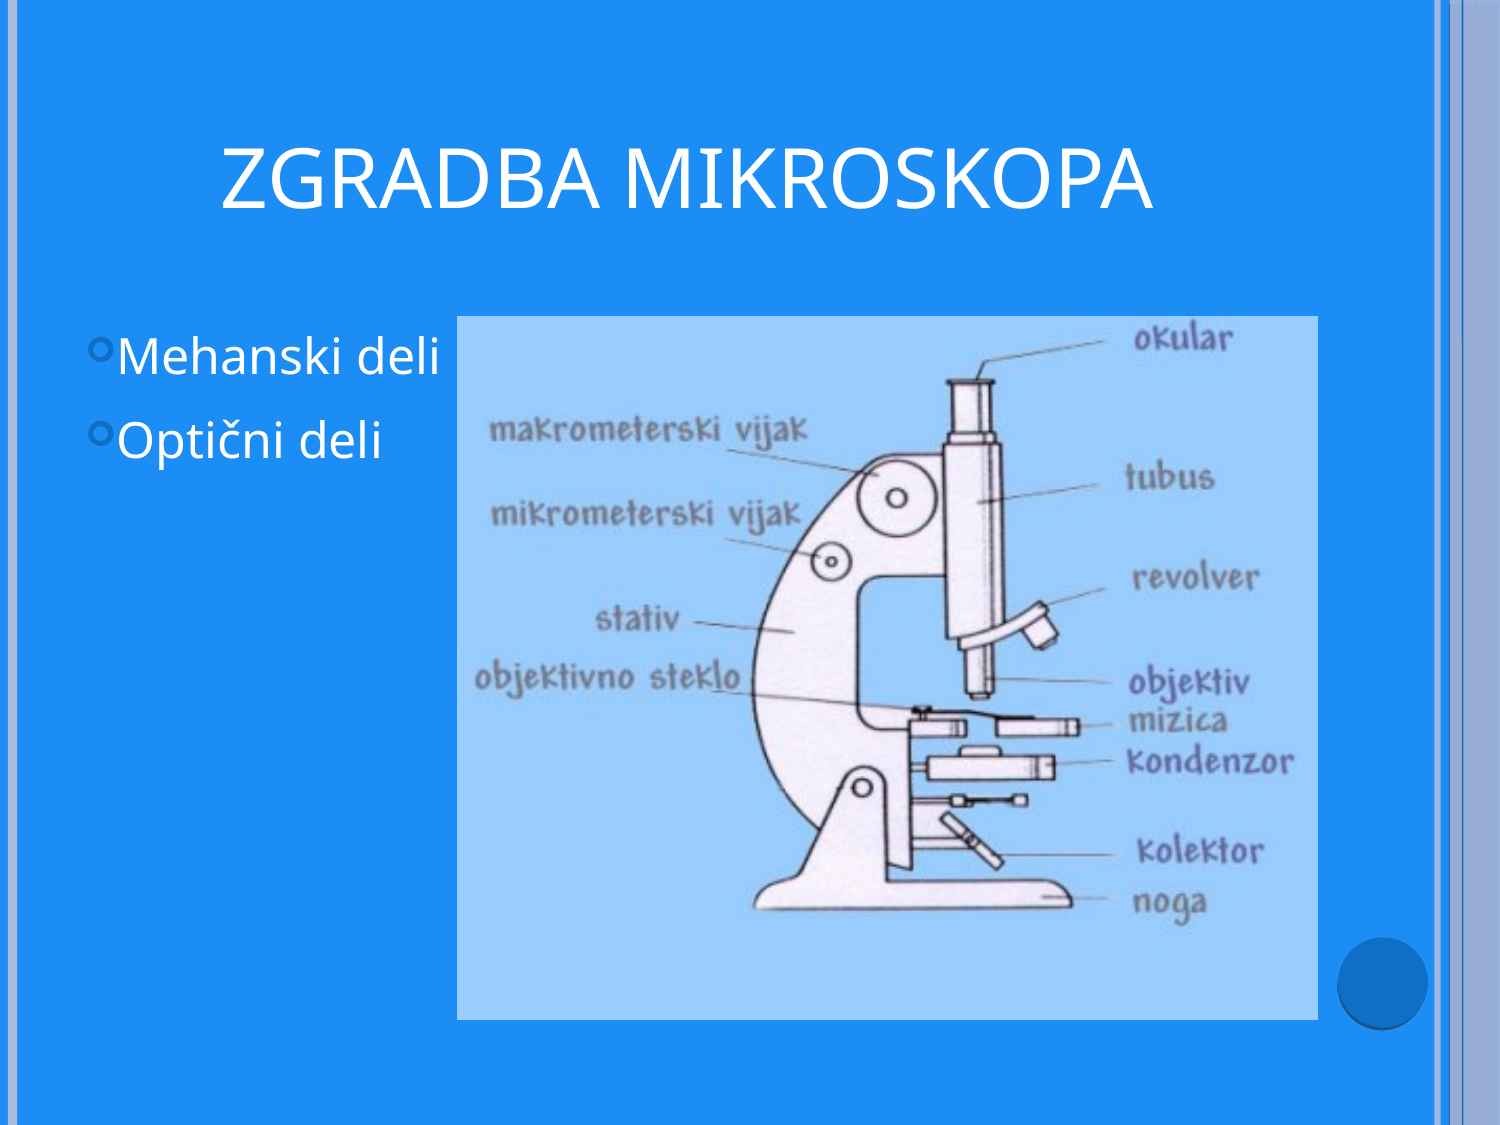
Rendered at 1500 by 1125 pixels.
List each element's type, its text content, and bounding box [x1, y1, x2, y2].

picture [457, 316, 1318, 1020]
title ZGRADBA MIKROSKOPA [75, 45, 1300, 233]
list Mehanski deli Optični deli [70, 292, 511, 1079]
